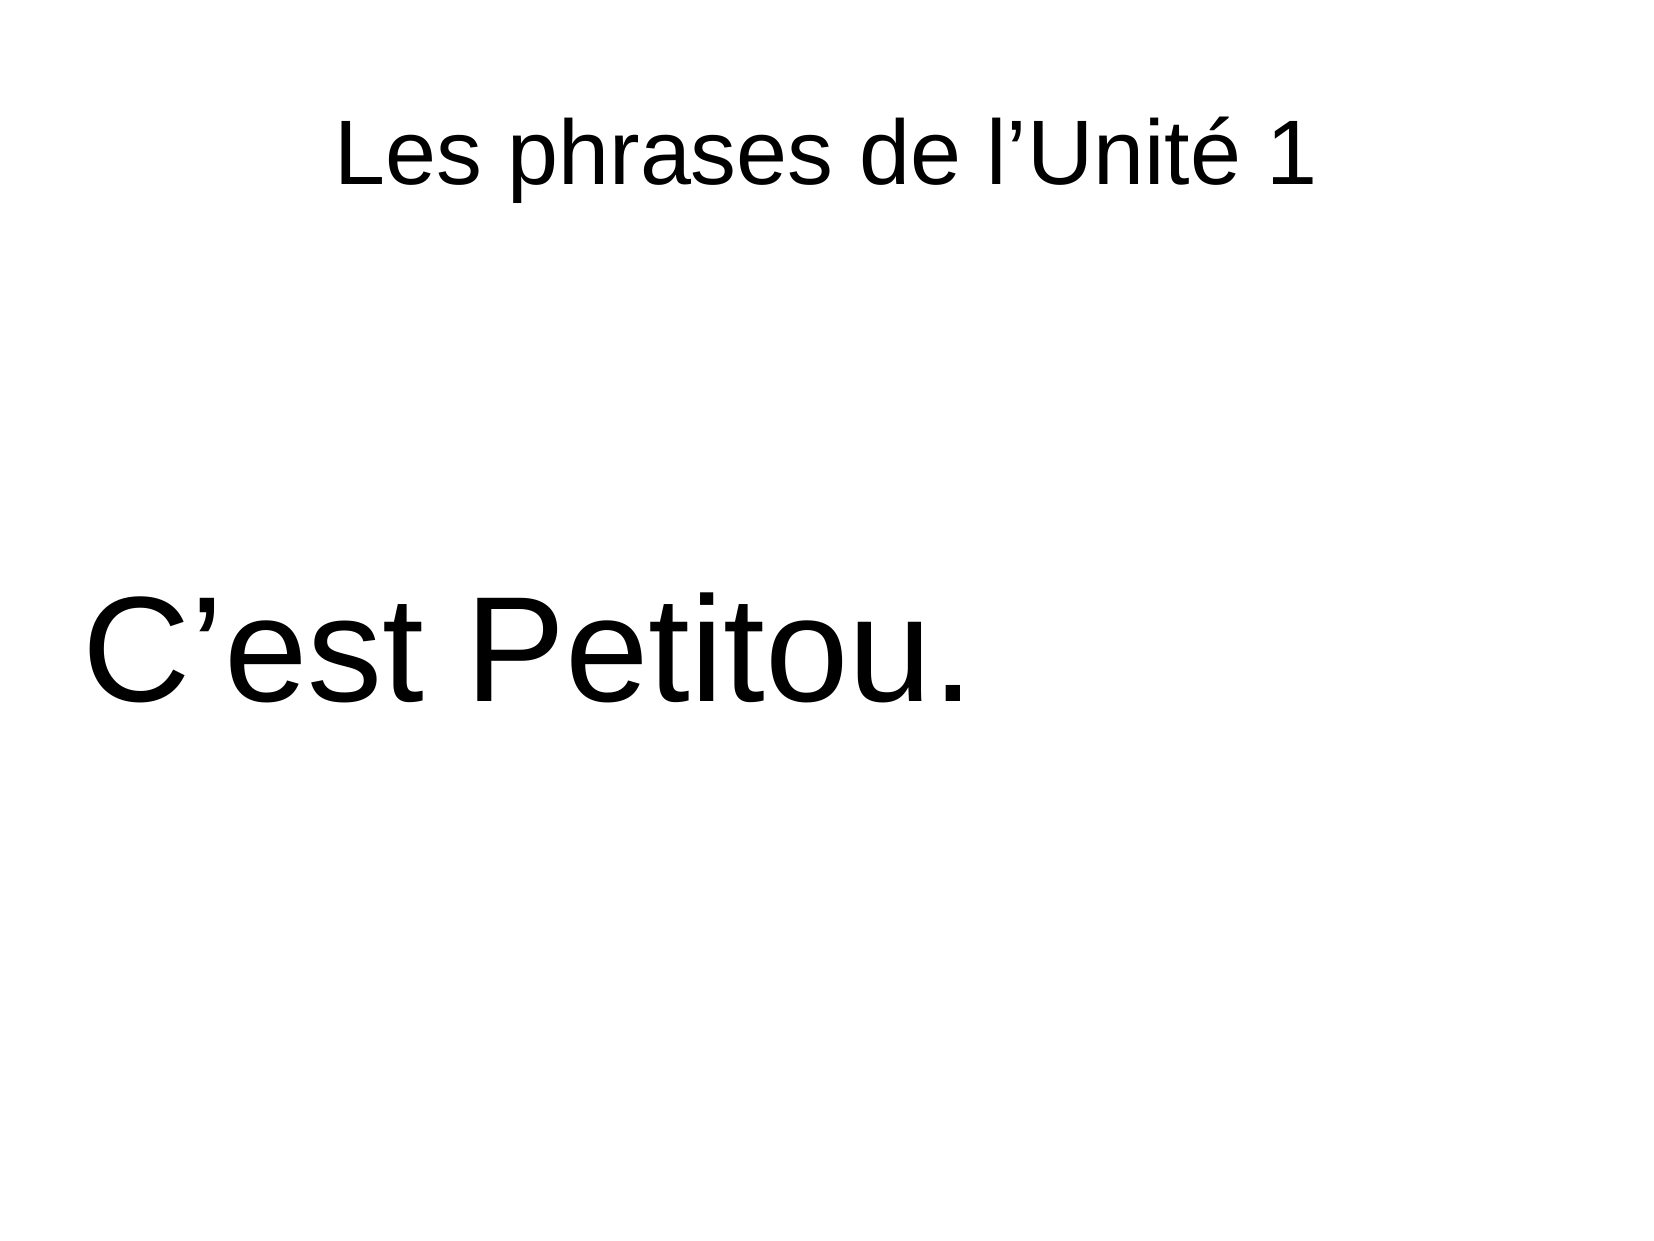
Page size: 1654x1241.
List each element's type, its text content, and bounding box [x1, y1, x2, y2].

title Les phrases de l’Unité 1 [82, 49, 1571, 257]
subtitle C’est Petitou. [82, 290, 1571, 1010]
